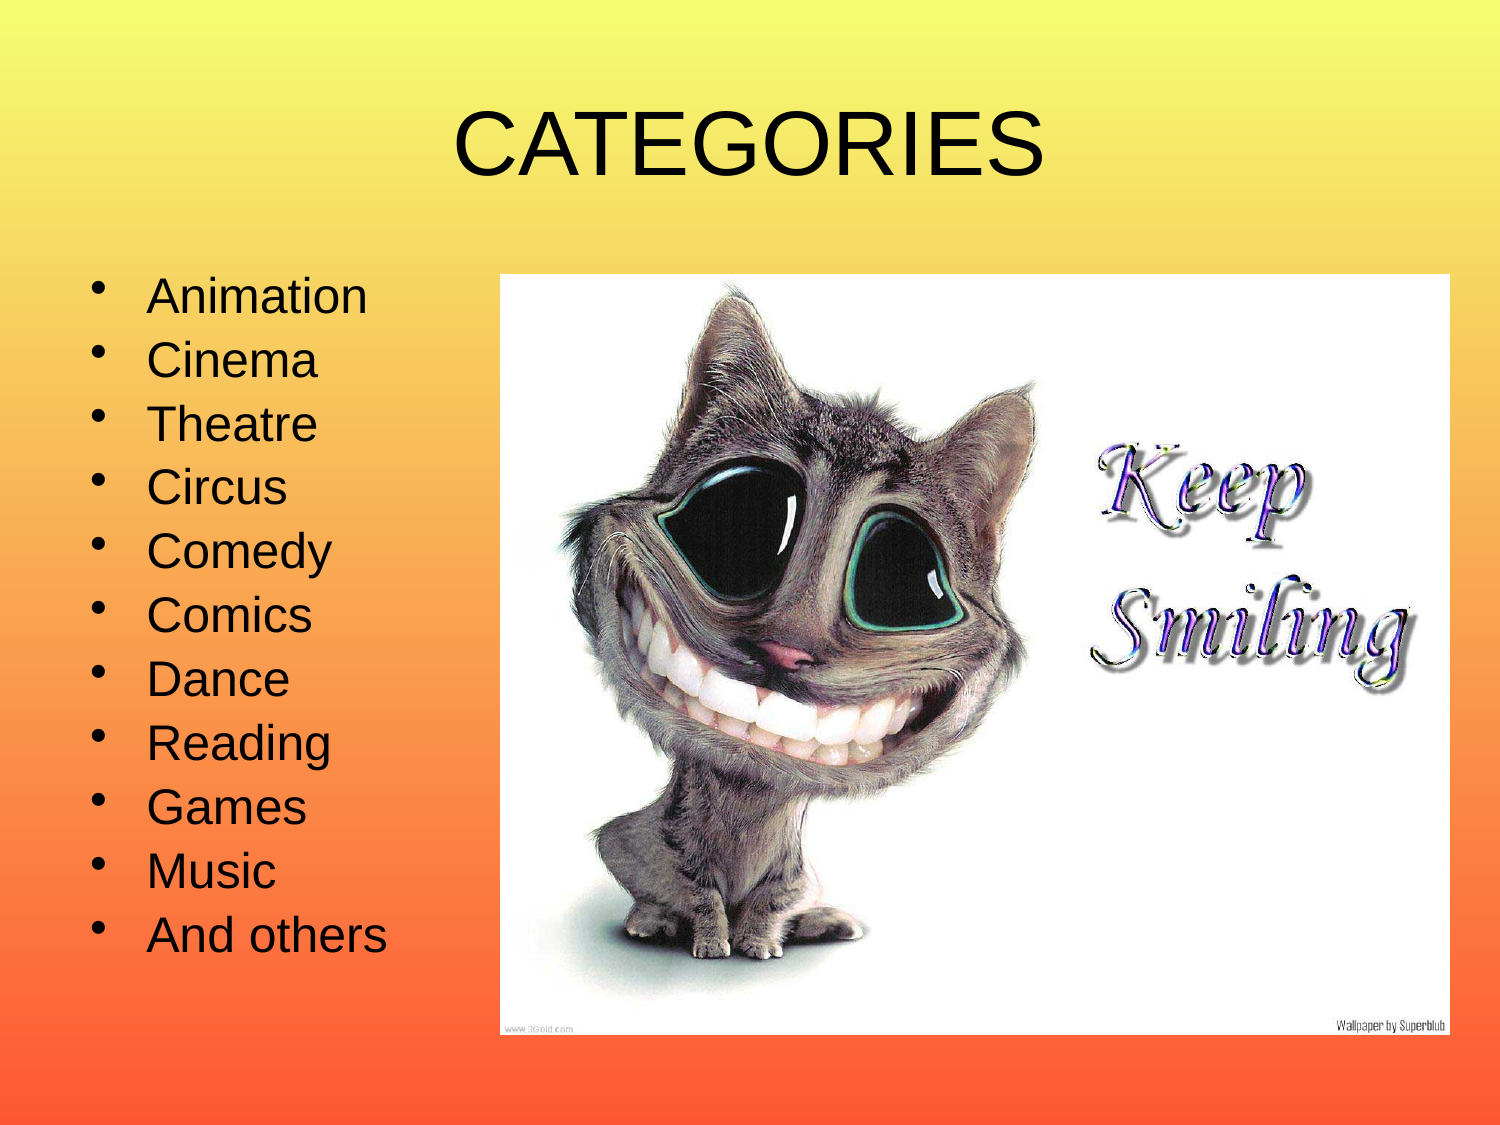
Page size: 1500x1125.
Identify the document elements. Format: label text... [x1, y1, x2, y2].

title CATEGORIES [75, 45, 1425, 233]
list Animation Cinema Theatre Circus Comedy Comics Dance Reading Games Music And others [75, 262, 1425, 1005]
picture [500, 274, 1450, 1035]
